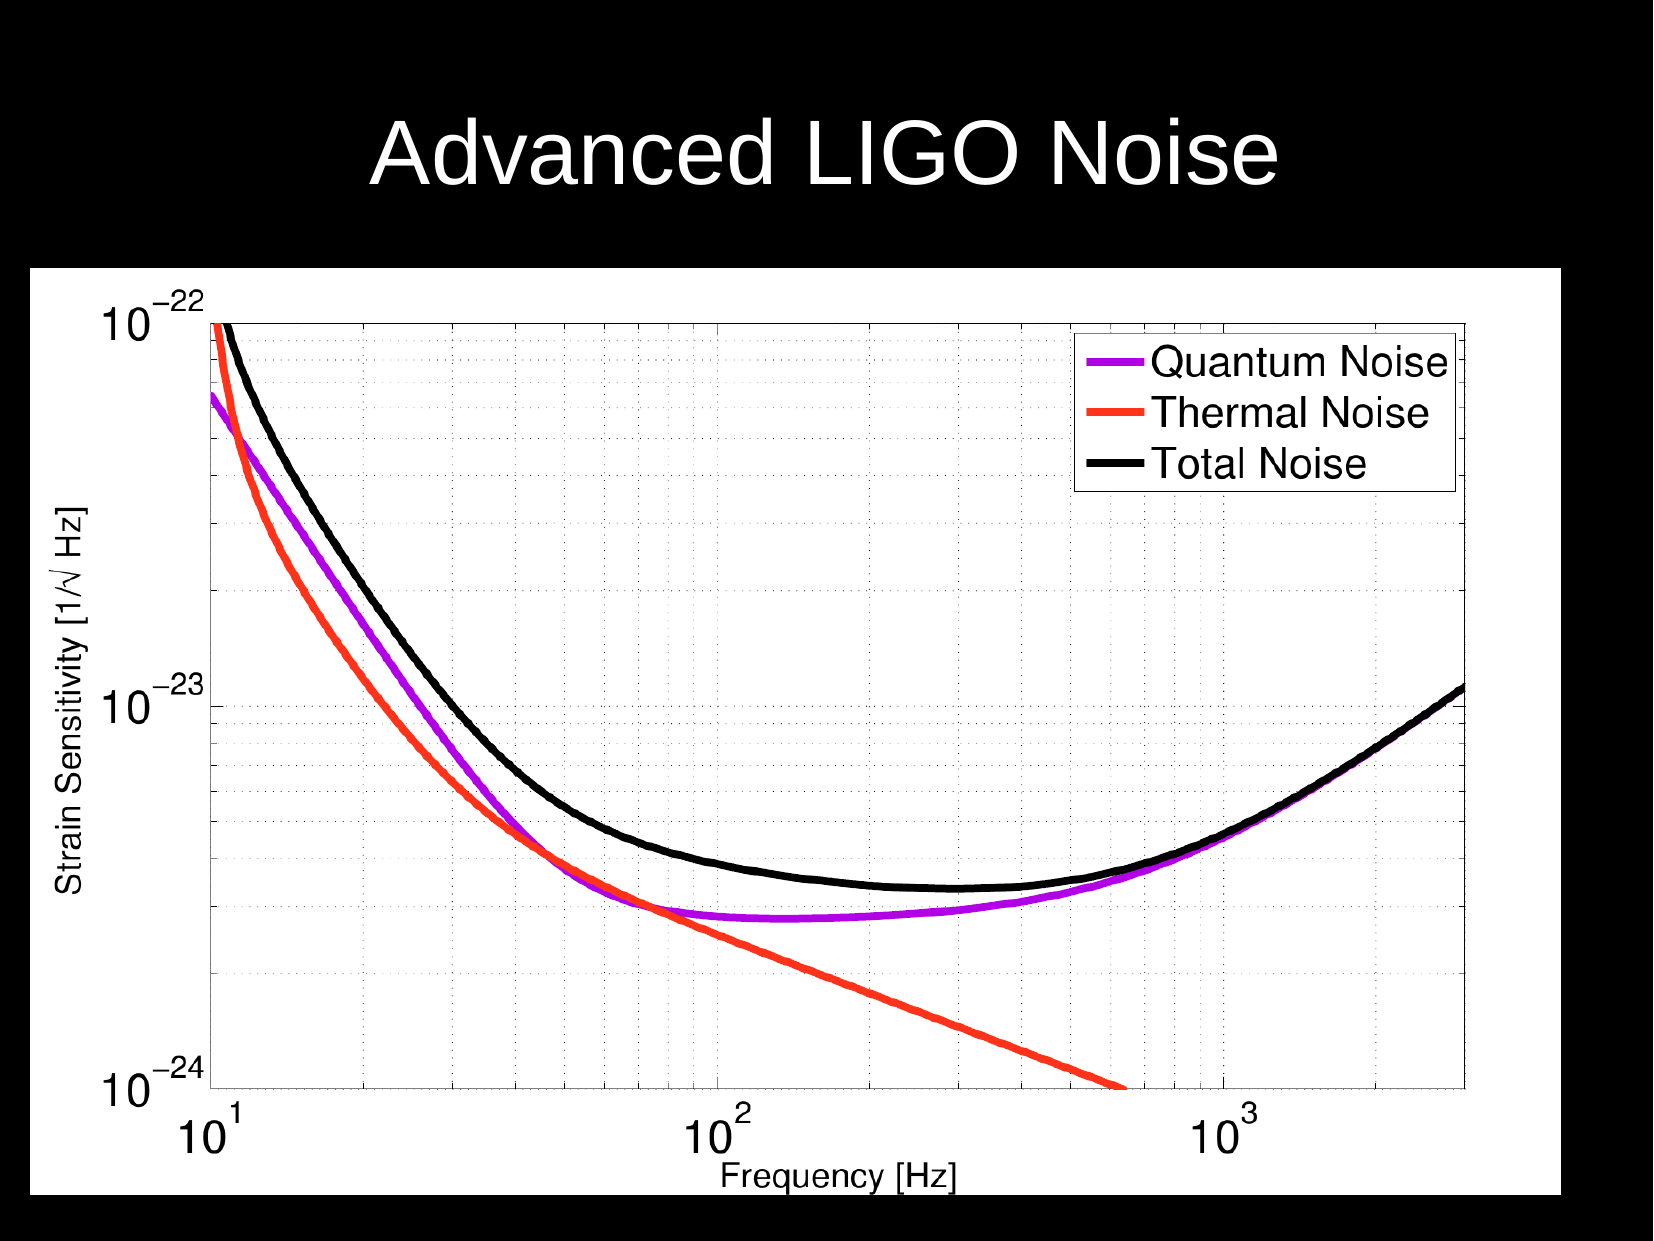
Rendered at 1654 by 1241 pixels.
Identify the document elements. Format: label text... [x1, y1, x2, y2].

picture [30, 268, 1561, 1195]
title Advanced LIGO Noise [82, 49, 1571, 257]
